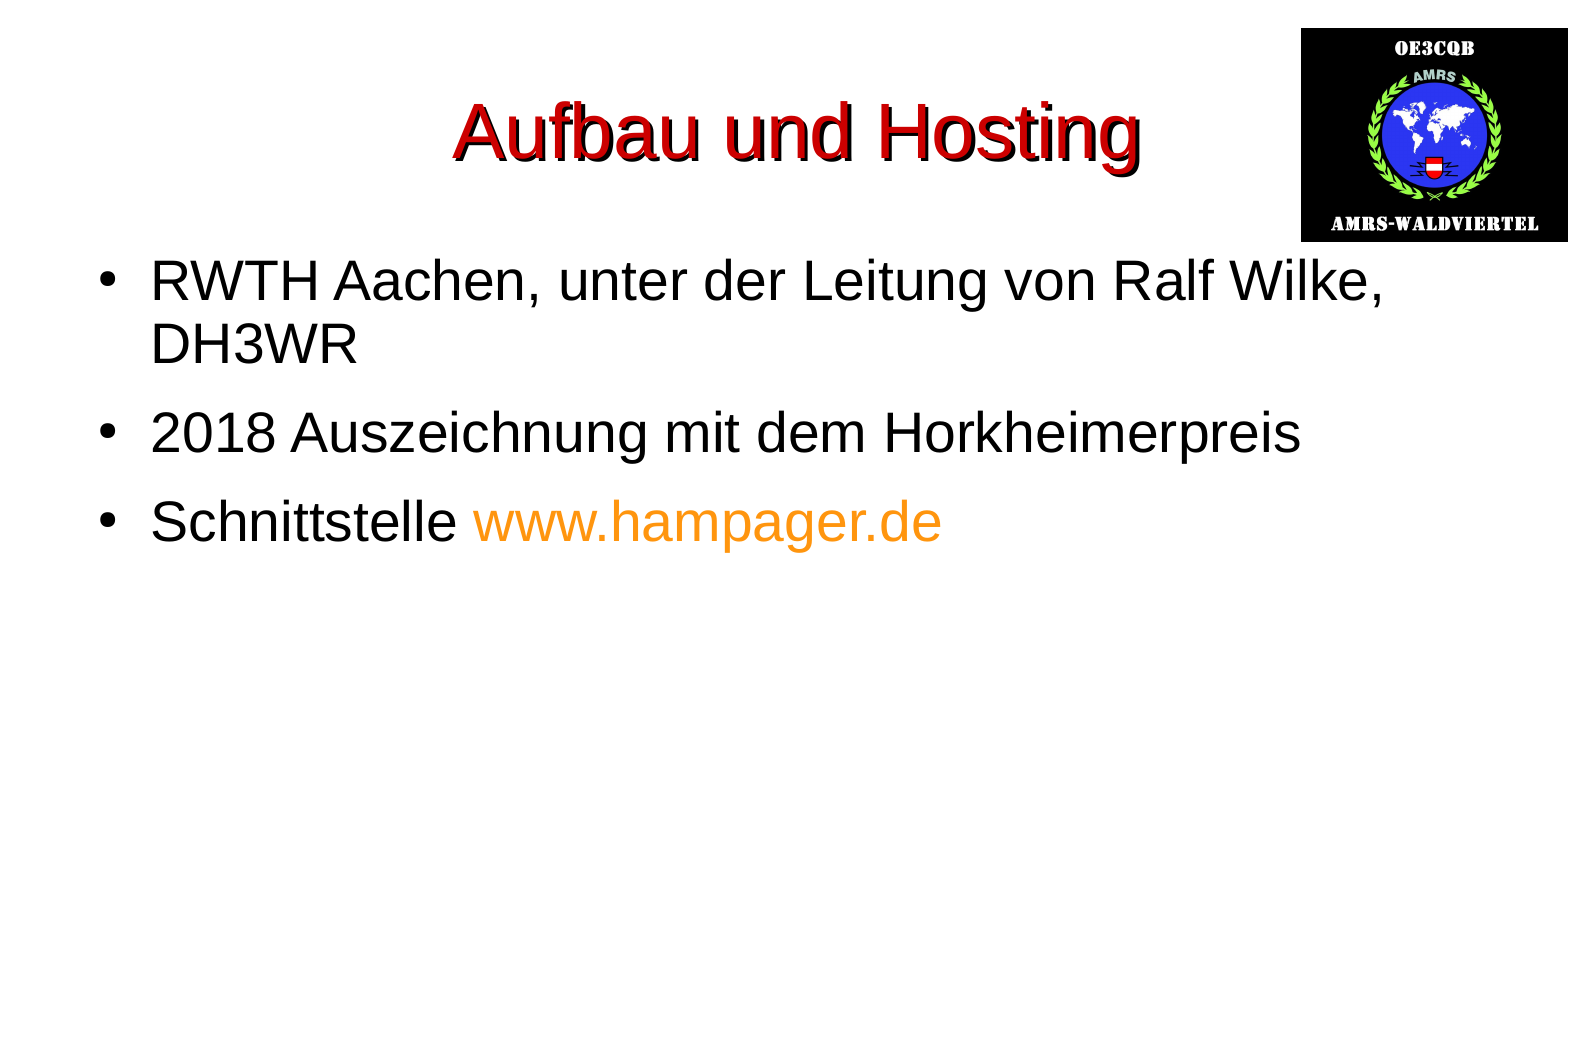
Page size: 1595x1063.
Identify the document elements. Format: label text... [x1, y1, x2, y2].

title Aufbau und Hosting [79, 42, 1515, 220]
picture [1301, 28, 1568, 242]
list RWTH Aachen, unter der Leitung von Ralf Wilke, DH3WR 2018 Auszeichnung mit dem Horkheimerpreis Schnittstelle www.hampager.de Übertragung von den Servern zu den SENDERN via INTERNET und / oder HAMNET [79, 248, 1515, 951]
